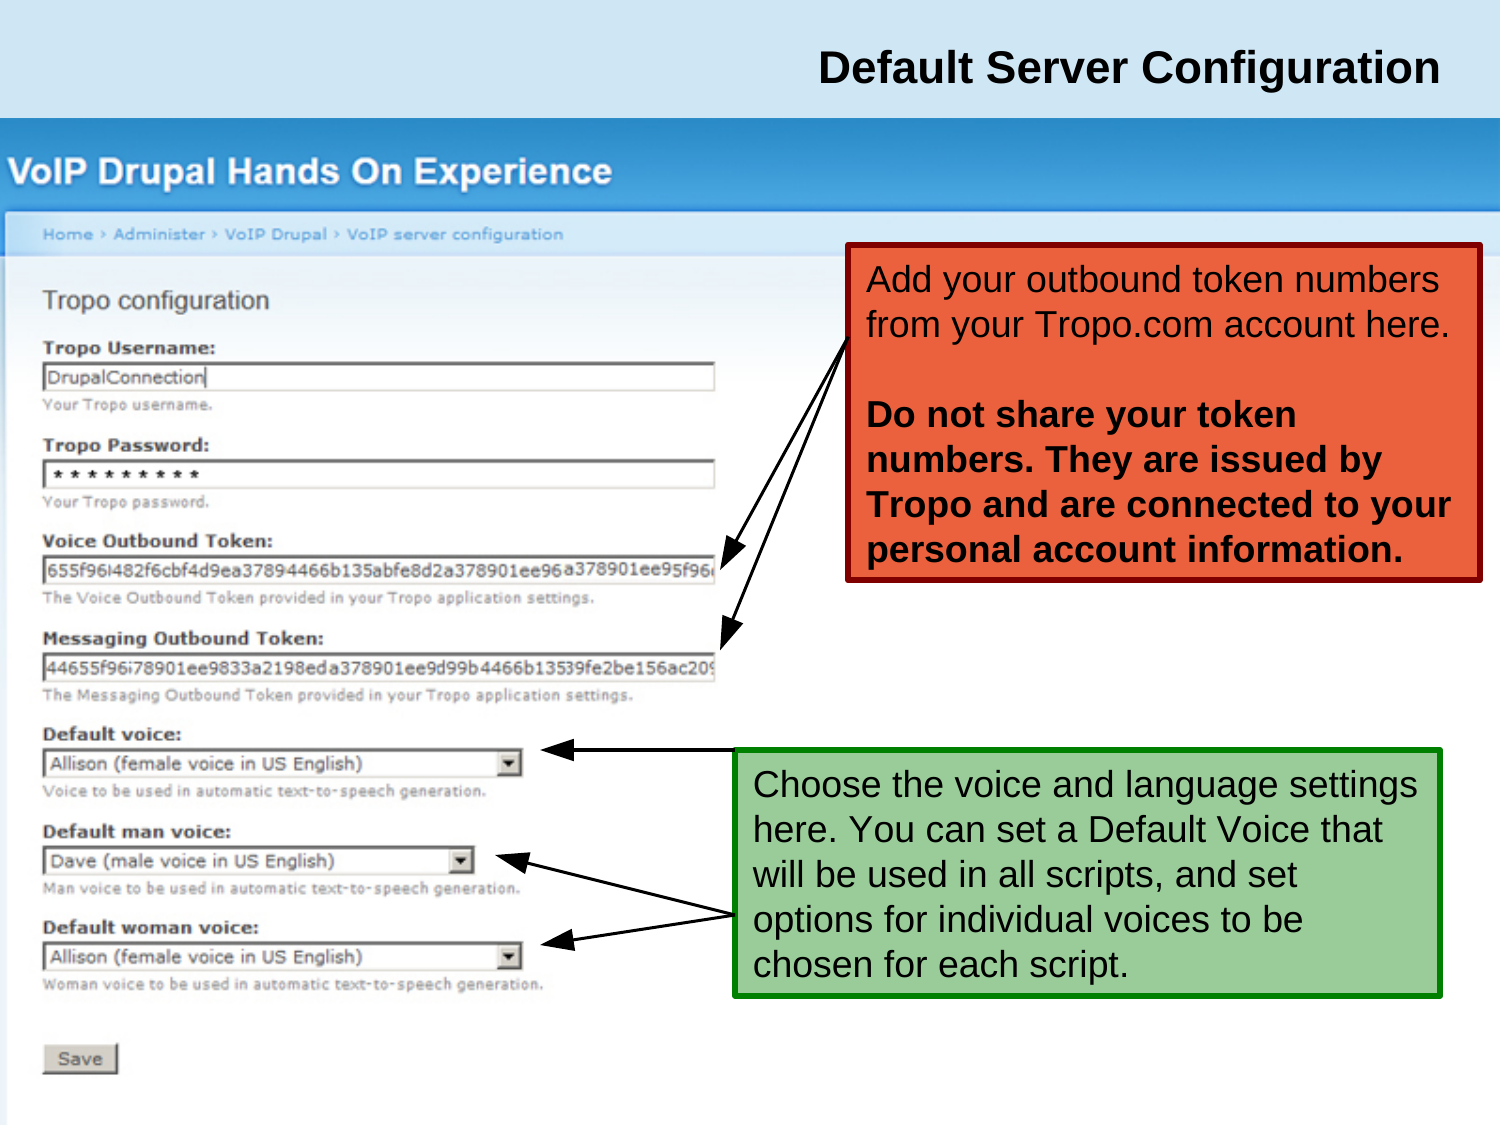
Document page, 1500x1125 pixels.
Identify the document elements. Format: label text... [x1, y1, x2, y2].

text_box Choose the voice and language settings here. You can set a Default Voice that will be used in all scripts, and set options for individual voices to be chosen for each script. [735, 750, 1441, 996]
text_box Default Server Configuration [803, 29, 1500, 100]
picture [0, 118, 1500, 1125]
text_box Add your outbound token numbers from your Tropo.com account here. Do not share your token numbers. They are issued by Tropo and are connected to your personal account information. [848, 244, 1480, 581]
